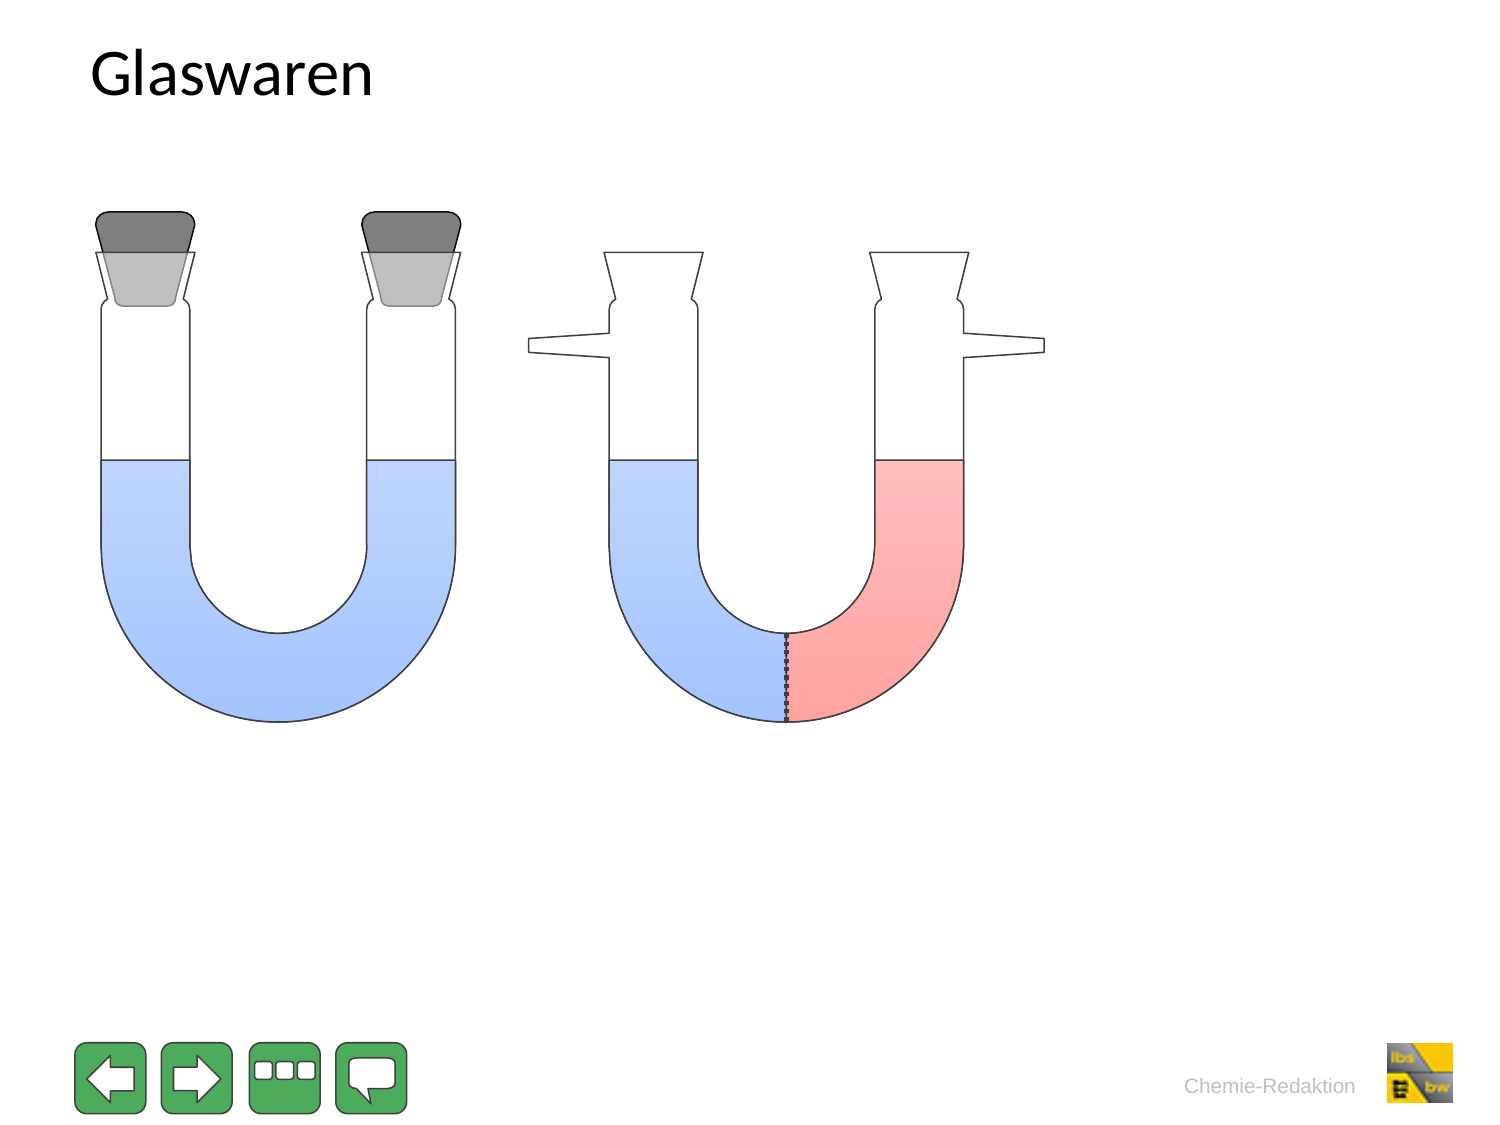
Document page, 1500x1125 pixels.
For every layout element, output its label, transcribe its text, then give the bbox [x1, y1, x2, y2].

picture [1387, 1043, 1453, 1103]
text_box [528, 252, 1045, 722]
title Glaswaren [75, 20, 1426, 110]
text_box [95, 211, 461, 723]
